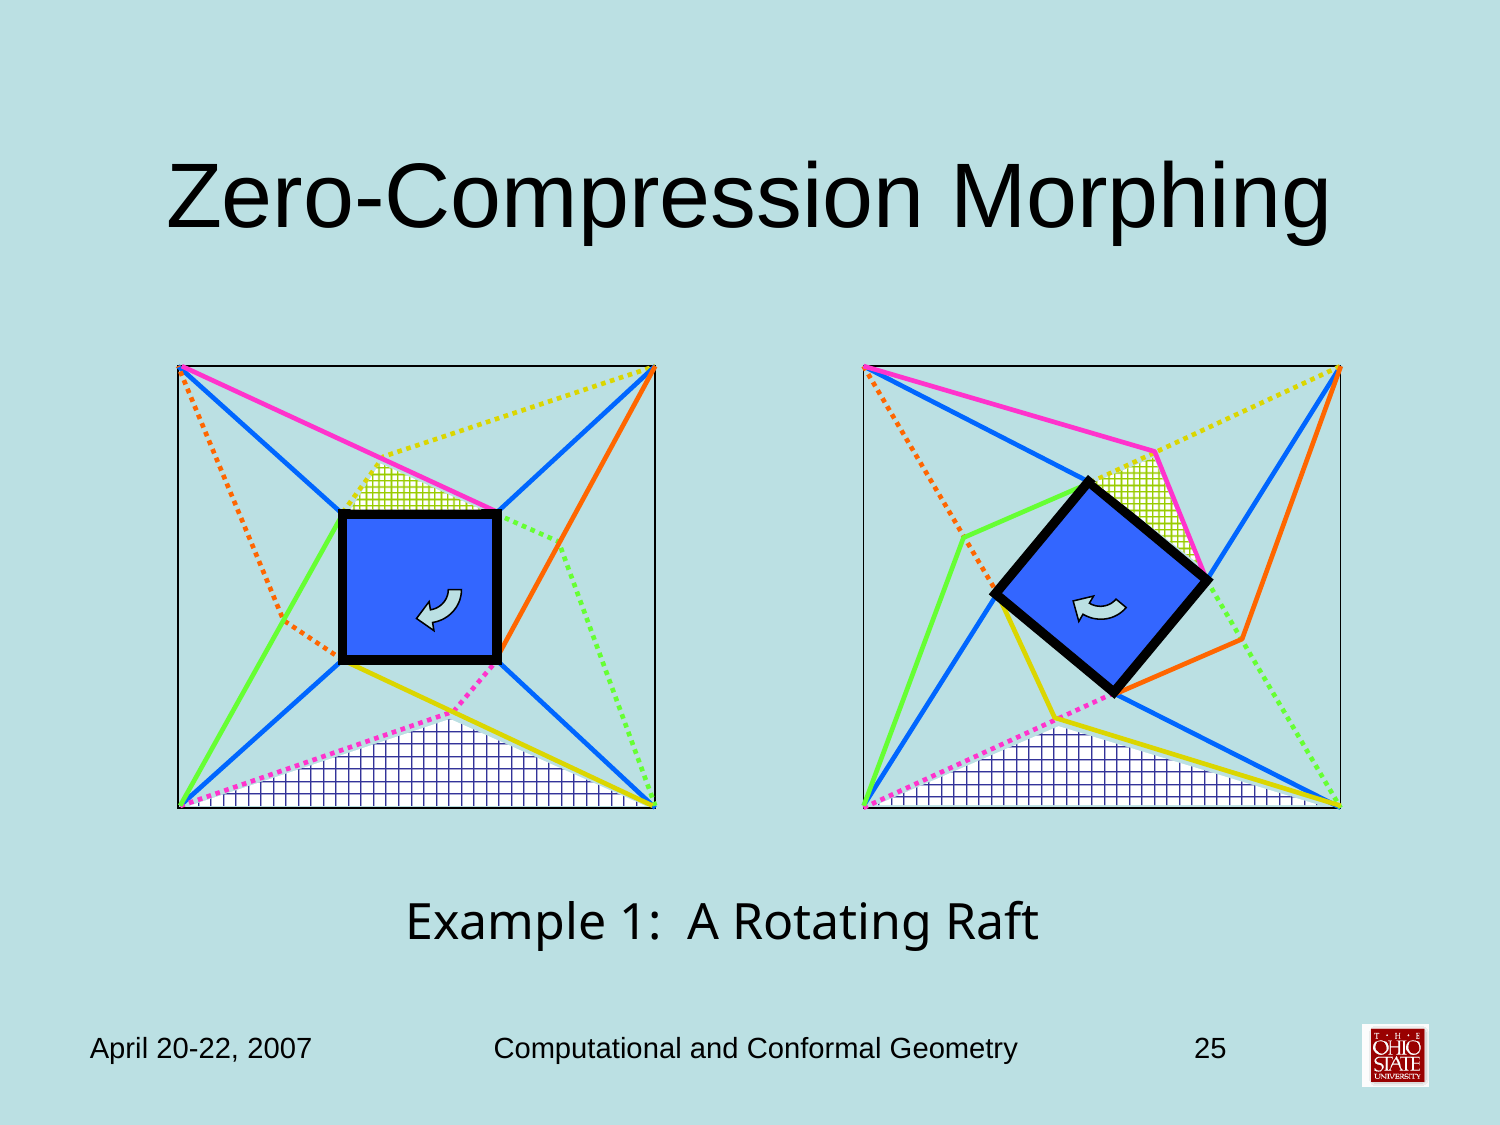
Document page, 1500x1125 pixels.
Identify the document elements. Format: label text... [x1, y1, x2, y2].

text_box [1123, 376, 1341, 803]
text_box [863, 371, 1083, 798]
text_box [868, 601, 1333, 808]
text_box [875, 366, 1335, 573]
text_box [185, 664, 649, 808]
title Zero-Compression Morphing [112, 101, 1388, 290]
text_box [178, 375, 339, 803]
picture [1362, 1024, 1429, 1087]
text_box [190, 366, 645, 508]
text_box [500, 372, 656, 801]
text_box [878, 379, 1328, 788]
text_box Example 1: A Rotating Raft [390, 878, 1055, 962]
text_box [192, 374, 643, 794]
